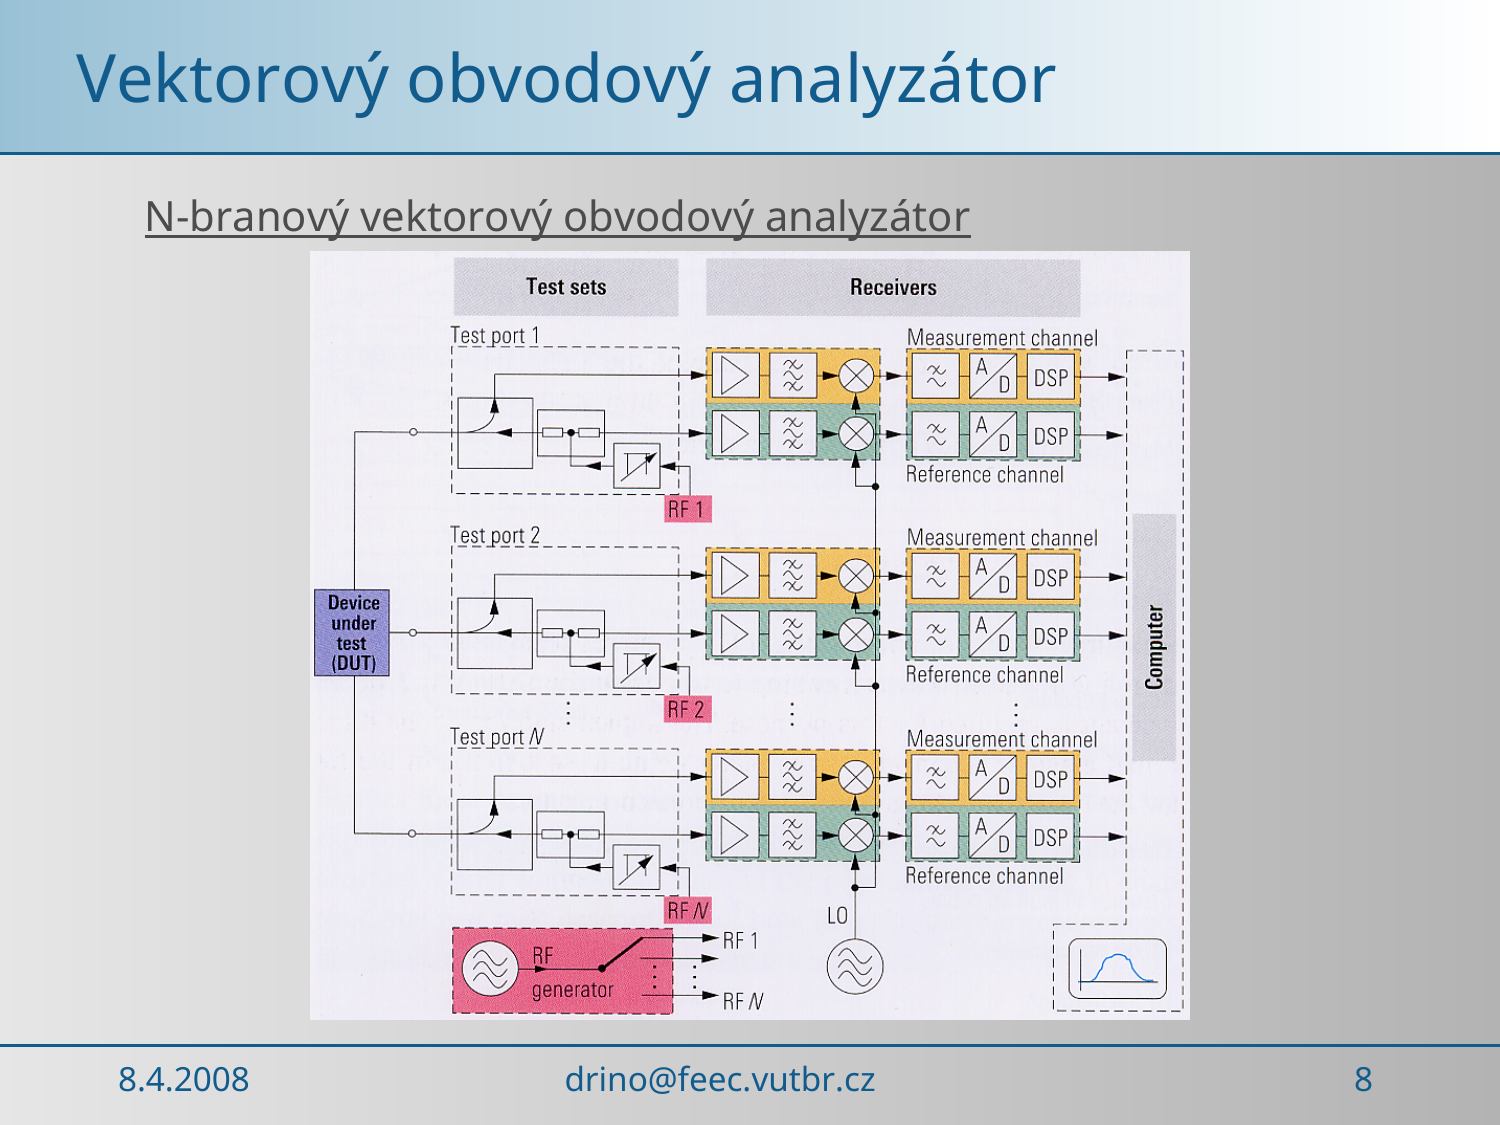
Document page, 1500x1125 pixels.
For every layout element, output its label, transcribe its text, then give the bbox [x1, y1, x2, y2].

text_box drino@feec.vutbr.cz [454, 1049, 987, 1125]
text_box N-branový vektorový obvodový analyzátor [59, 178, 1442, 252]
title Vektorový obvodový analyzátor [0, 0, 1500, 152]
text_box 8.4.2008 [103, 1049, 432, 1125]
text_box <číslo> [1075, 1049, 1388, 1125]
picture [310, 251, 1190, 1020]
